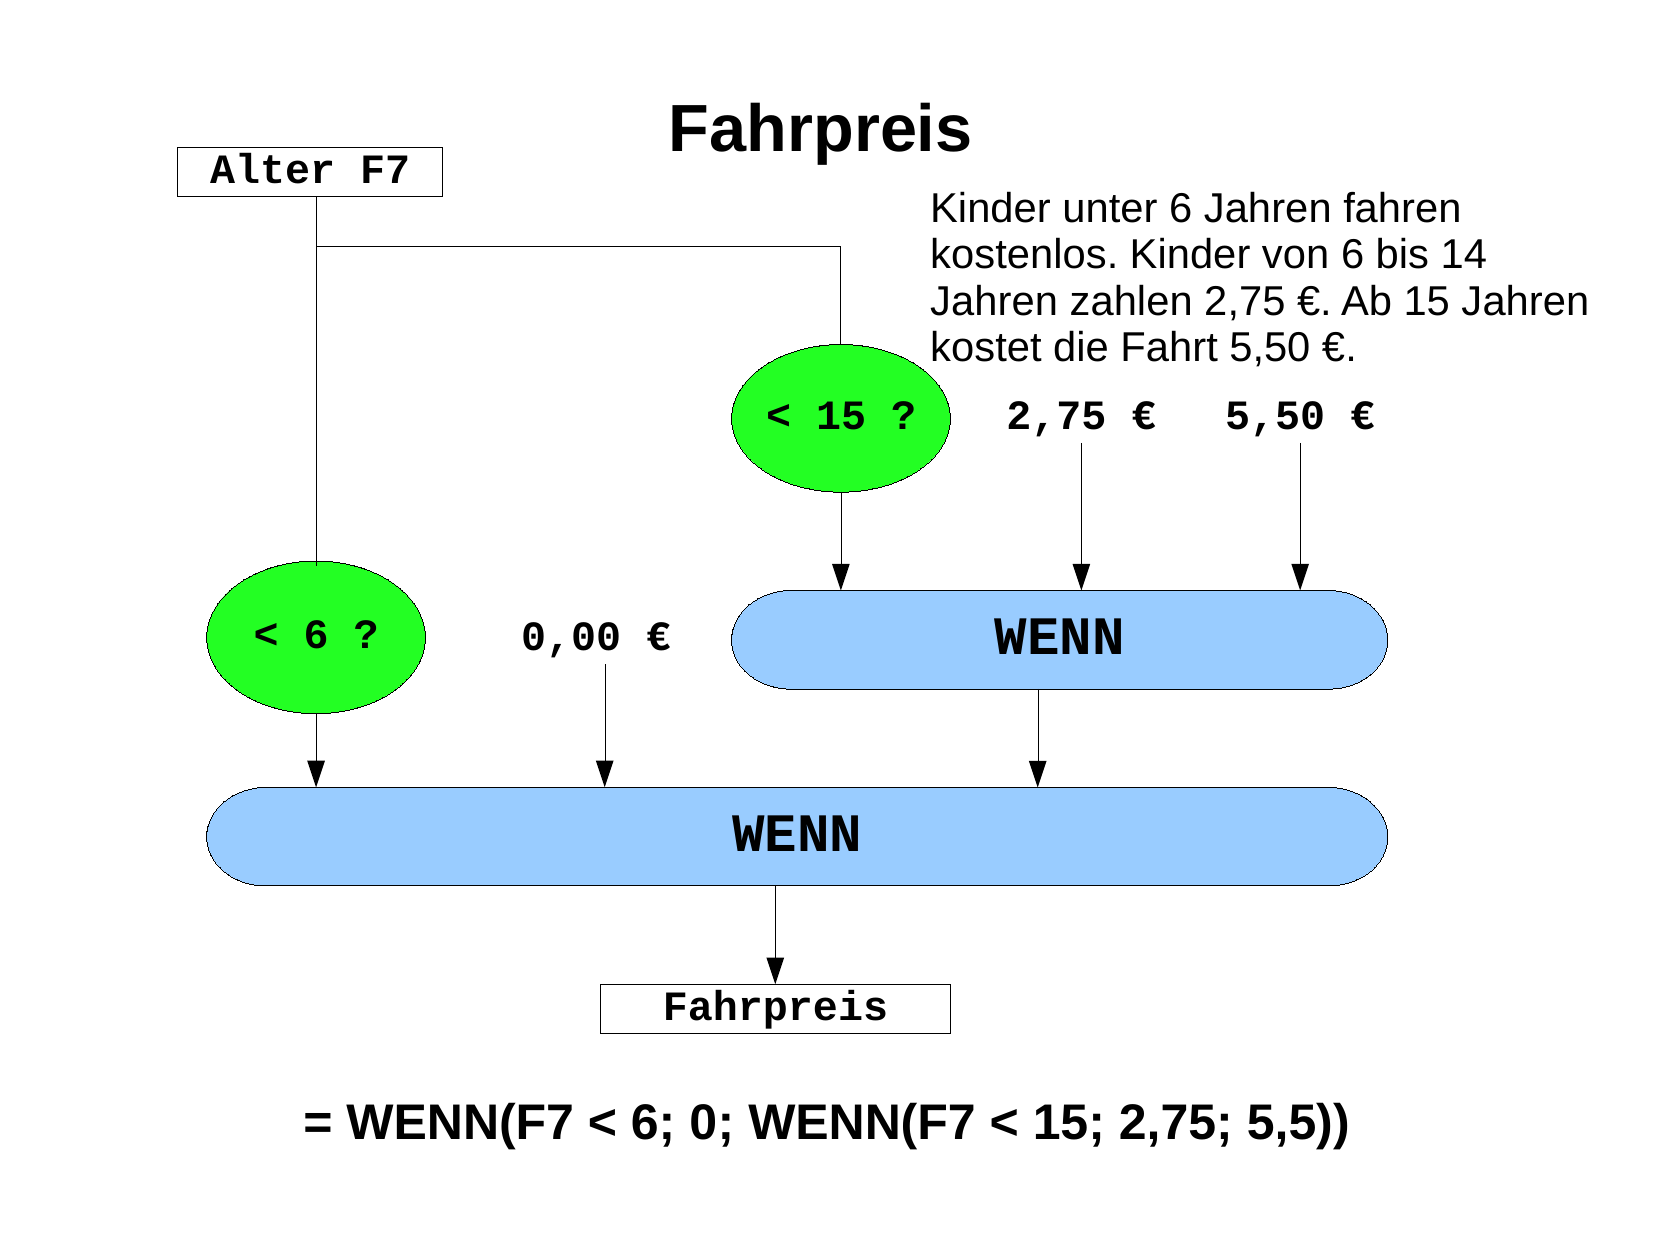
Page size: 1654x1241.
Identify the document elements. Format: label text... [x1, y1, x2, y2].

text_box < 6 ? [206, 561, 426, 714]
text_box 5,50 € [1212, 393, 1388, 444]
text_box Kinder unter 6 Jahren fahren kostenlos. Kinder von 6 bis 14 Jahren zahlen 2,75 €. Ab 15 Jahren kostet die Fahrt 5,50 €. [915, 177, 1625, 380]
text_box WENN [731, 590, 1388, 690]
text_box Alter F7 [177, 147, 443, 197]
title Fahrpreis [76, 49, 1565, 207]
text_box Fahrpreis [600, 984, 951, 1034]
title = WENN(F7 < 6; 0; WENN(F7 < 15; 2,75; 5,5)) [29, 1062, 1625, 1182]
text_box 0,00 € [512, 615, 680, 665]
text_box WENN [206, 787, 1388, 886]
text_box < 15 ? [731, 344, 951, 493]
text_box 2,75 € [993, 393, 1169, 444]
